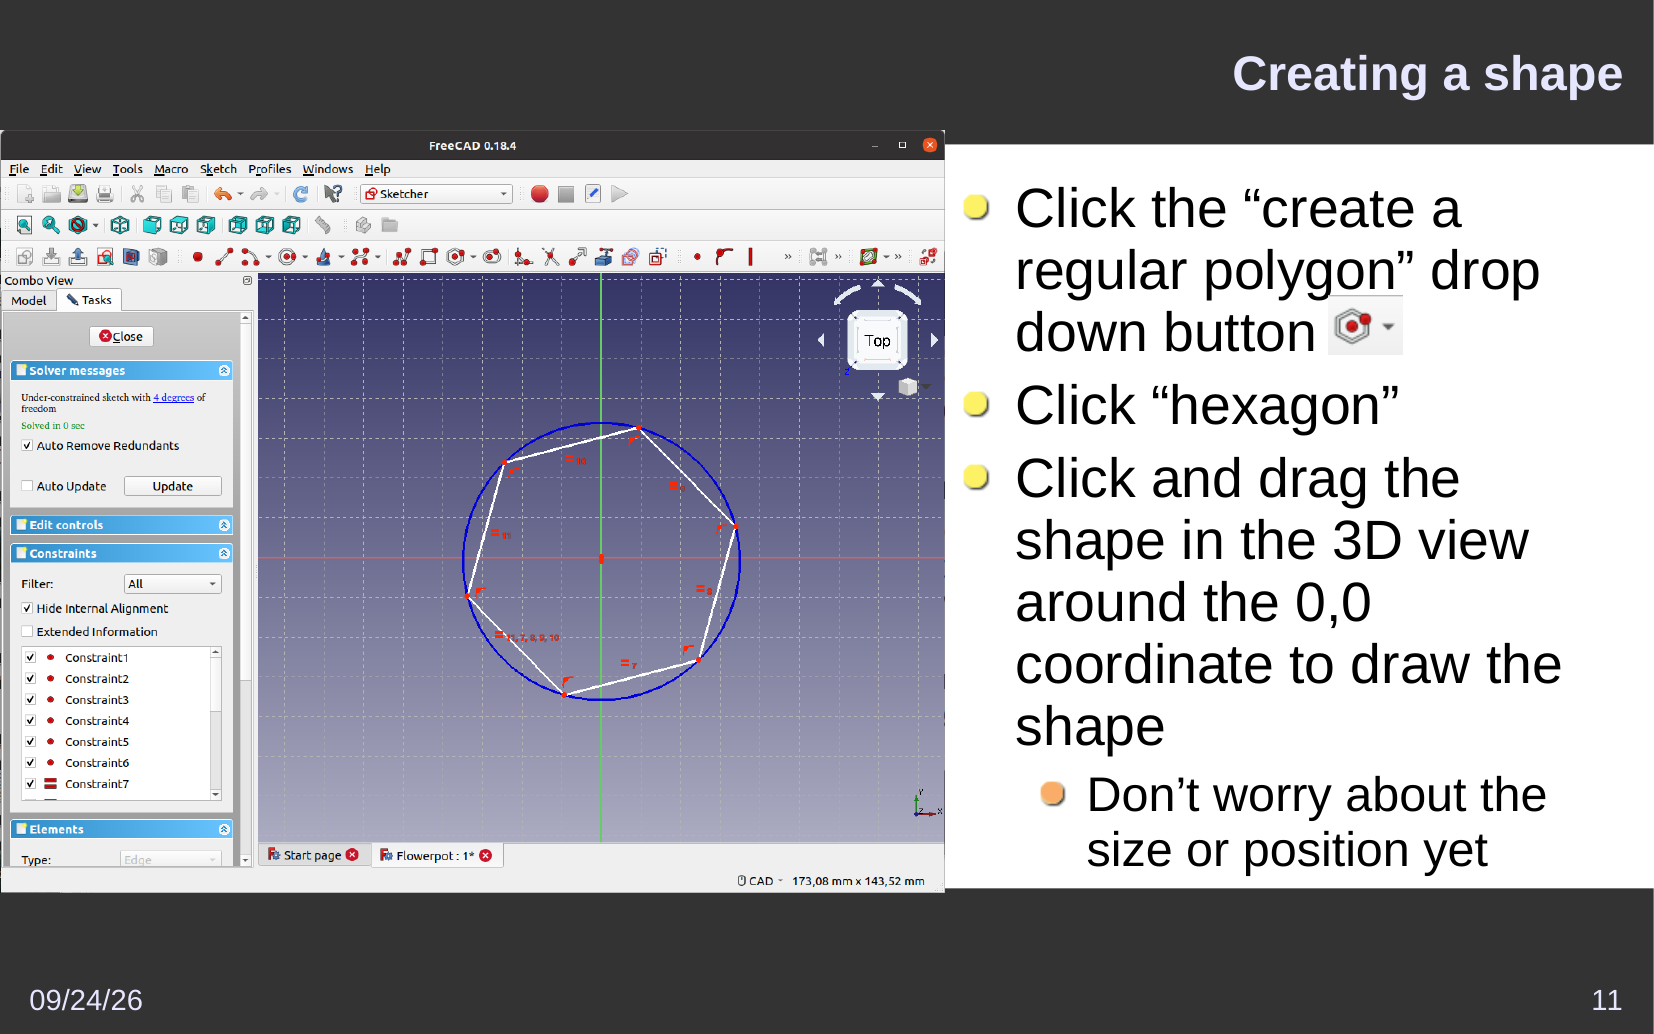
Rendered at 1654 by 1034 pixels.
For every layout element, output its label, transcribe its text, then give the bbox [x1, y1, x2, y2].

list Click the “create a regular polygon” drop down button Click “hexagon” Click and drag the shape in the 3D view around the 0,0 coordinate to draw the shape Don’t worry about the size or position yet [945, 177, 1625, 1001]
picture [0, 0, 1654, 1034]
title Creating a shape [29, 16, 1624, 131]
